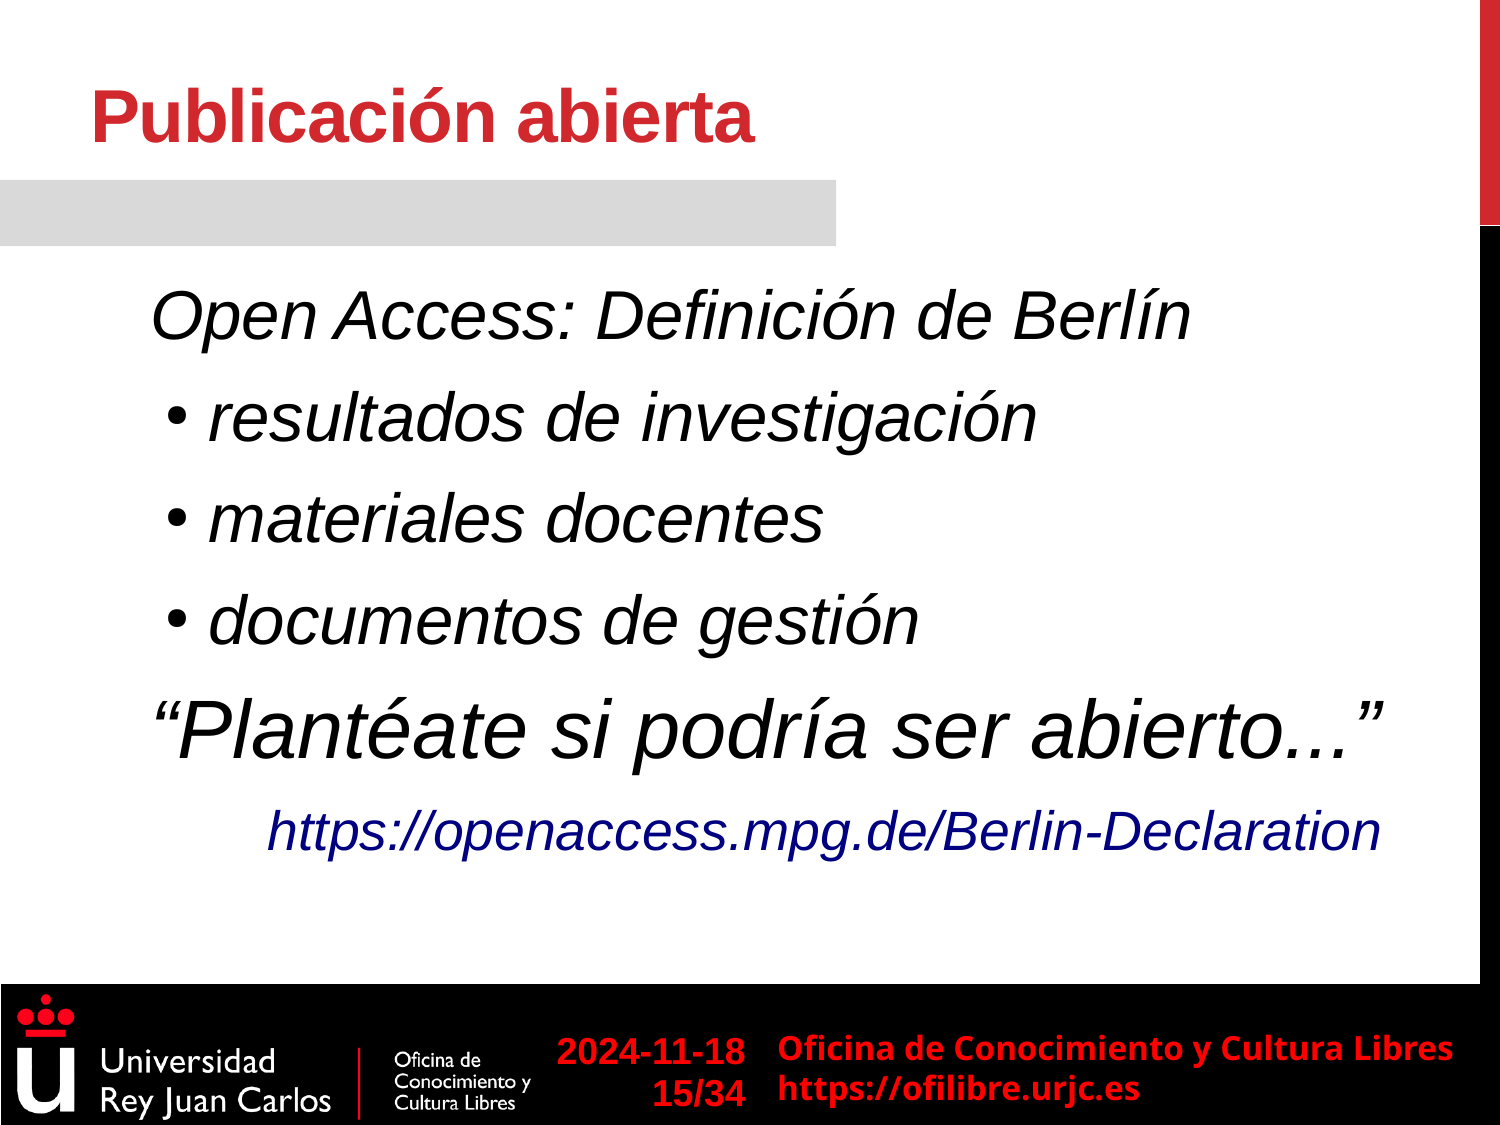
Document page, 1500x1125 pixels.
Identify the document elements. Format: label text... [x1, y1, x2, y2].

list Open Access: Definición de Berlín resultados de investigación materiales docentes documentos de gestión “Plantéate si podría ser abierto...” https://openaccess.mpg.de/Berlin-Declaration [135, 270, 1411, 916]
text_box Publicación abierta [0, 24, 1326, 172]
picture [17, 994, 531, 1120]
title [75, 15, 1425, 172]
